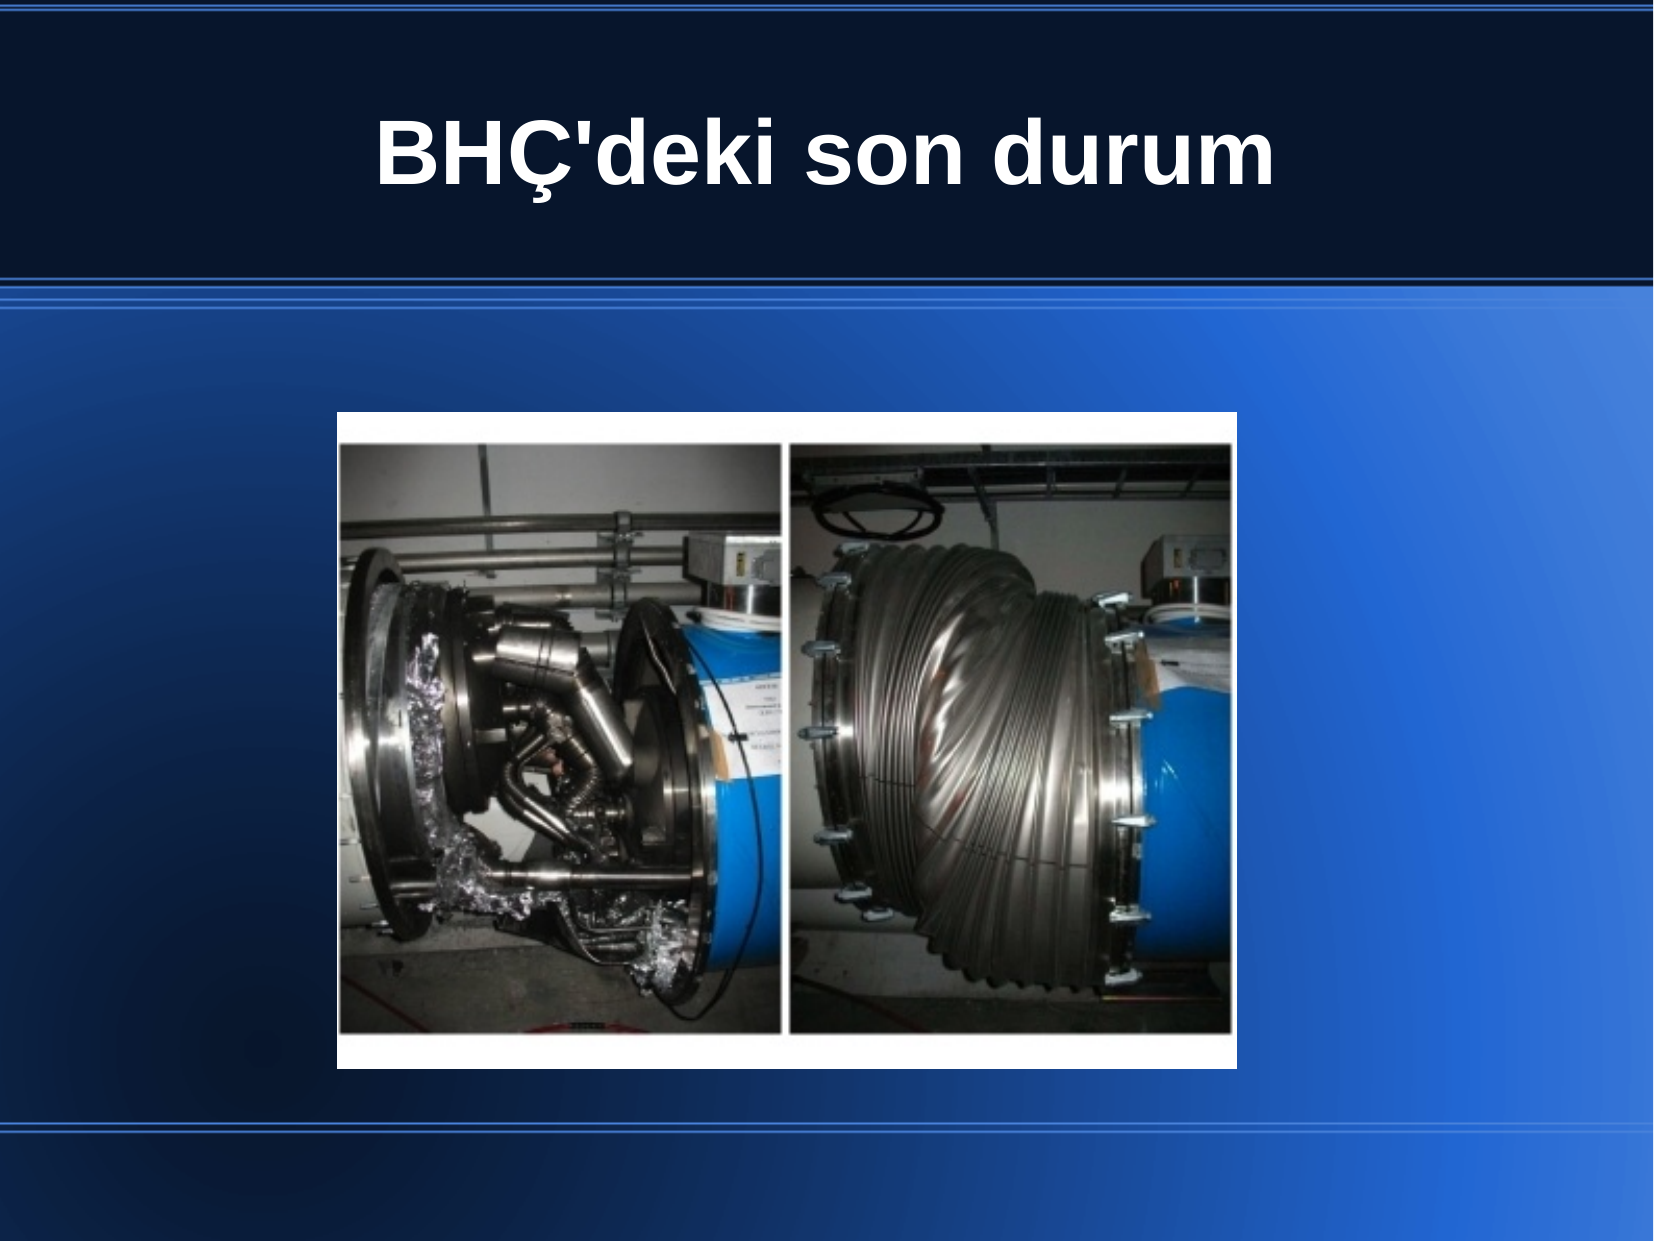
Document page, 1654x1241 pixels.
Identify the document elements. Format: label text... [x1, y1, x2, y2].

title BHÇ'deki son durum [82, 49, 1571, 257]
picture [0, 0, 1654, 1241]
